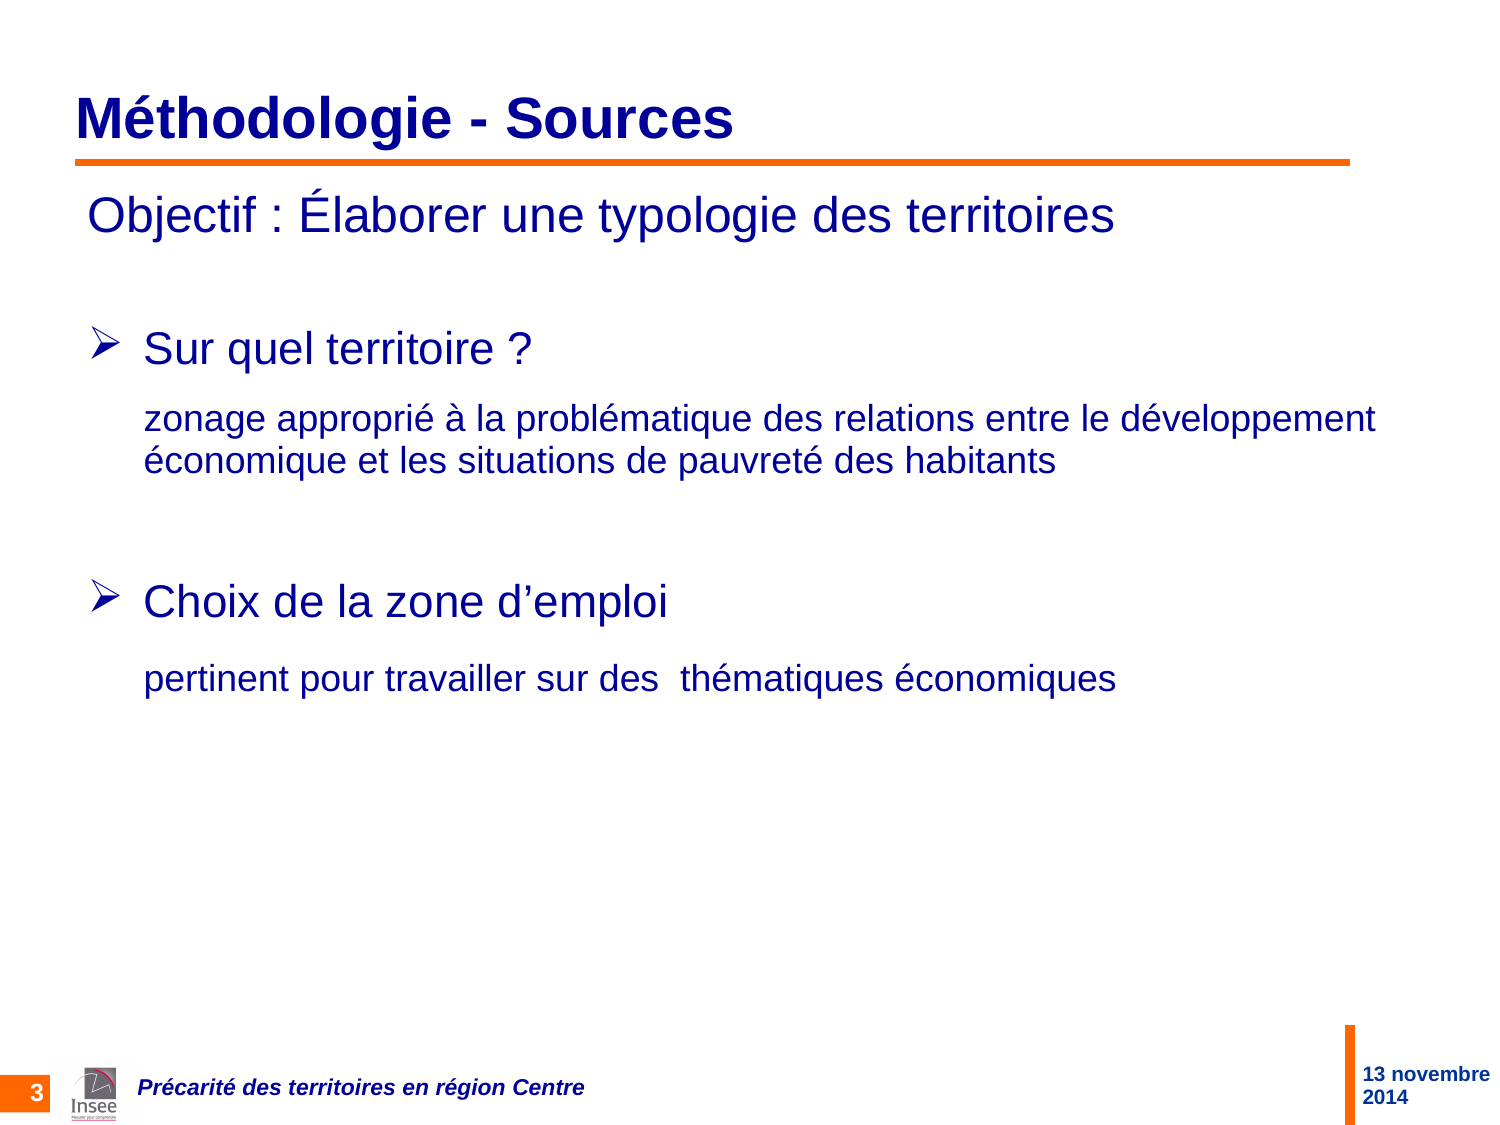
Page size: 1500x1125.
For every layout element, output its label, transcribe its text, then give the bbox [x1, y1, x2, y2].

picture [50, 1058, 138, 1125]
list Objectif : Élaborer une typologie des territoires Sur quel territoire ? zonage approprié à la problématique des relations entre le développement économique et les situations de pauvreté des habitants Choix de la zone d’emploi pertinent pour travailler sur des thématiques économiques [87, 187, 1413, 1001]
title Méthodologie - Sources [75, 26, 1351, 151]
